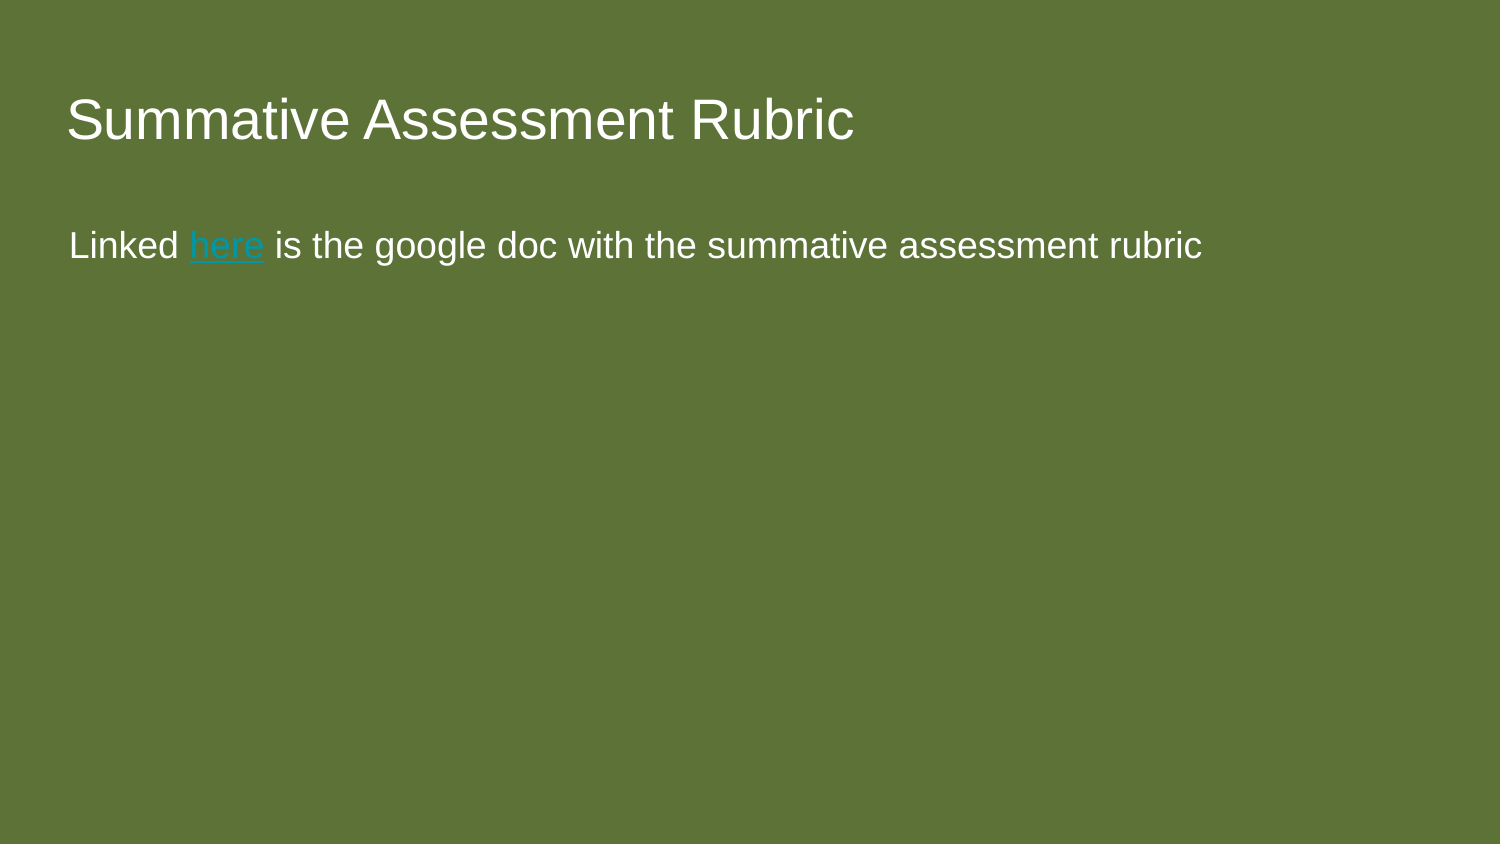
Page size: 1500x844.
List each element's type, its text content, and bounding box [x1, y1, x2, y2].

title Summative Assessment Rubric [51, 72, 1449, 167]
text_box Linked here is the google doc with the summative assessment rubric [54, 206, 1410, 730]
